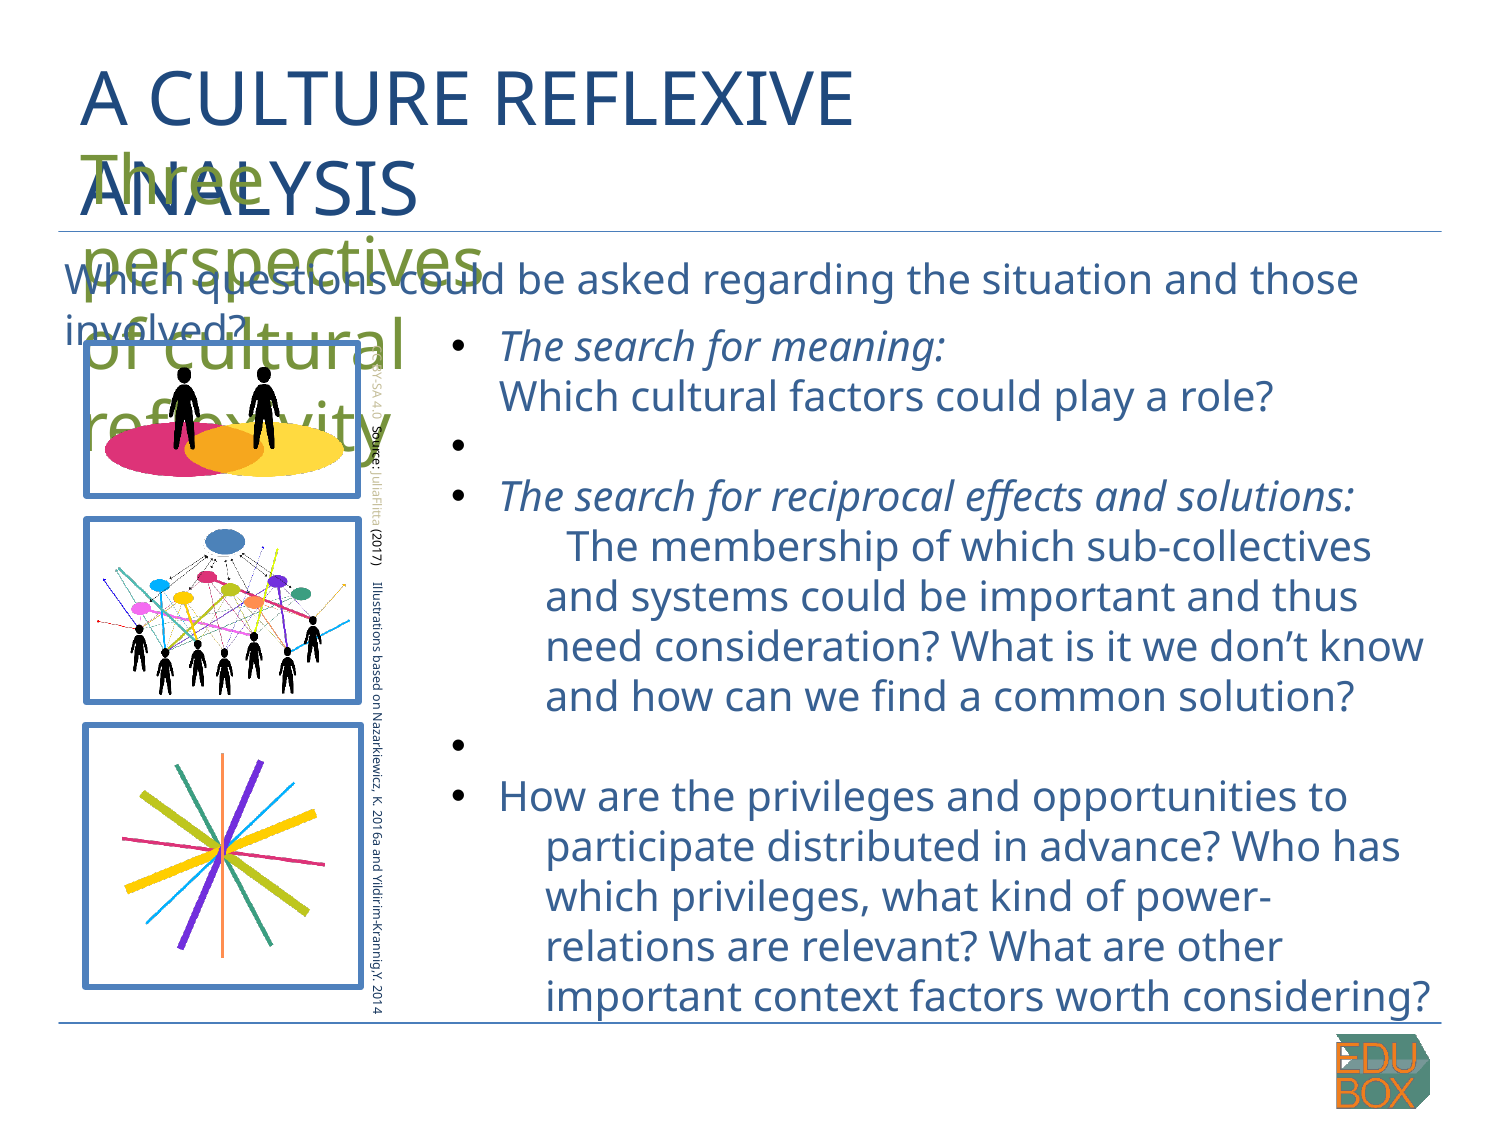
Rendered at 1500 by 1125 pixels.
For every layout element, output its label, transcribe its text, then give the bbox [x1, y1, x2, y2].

picture [89, 346, 355, 493]
text_box CC BY-SA 4.0 Source: JuliaFlitta (2017) [360, 330, 393, 619]
title A CULTURE REFLEXIVE ANALYSIS [64, 42, 1400, 153]
picture [89, 522, 356, 700]
picture [1328, 1028, 1437, 1114]
text_box The search for meaning: Which cultural factors could play a role? The search for reciprocal effects and solutions: The membership of which sub-collectives and systems could be important and thus need consideration? What is it we don’t know and how can we find a common solution? How are the privileges and opportunities to participate distributed in advance? Who has which privileges, what kind of power-relations are relevant? What are other important context factors worth considering? [436, 312, 1447, 1028]
list Three perspectives of cultural reflexivity [64, 127, 1353, 245]
text_box Illustrations based on Nazarkiewicz, K. 2016a and Yildirim-Krannig,Y. 2014 [265, 567, 394, 1071]
text_box Which questions could be asked regarding the situation and those involved? [49, 245, 1486, 375]
picture [88, 727, 358, 984]
